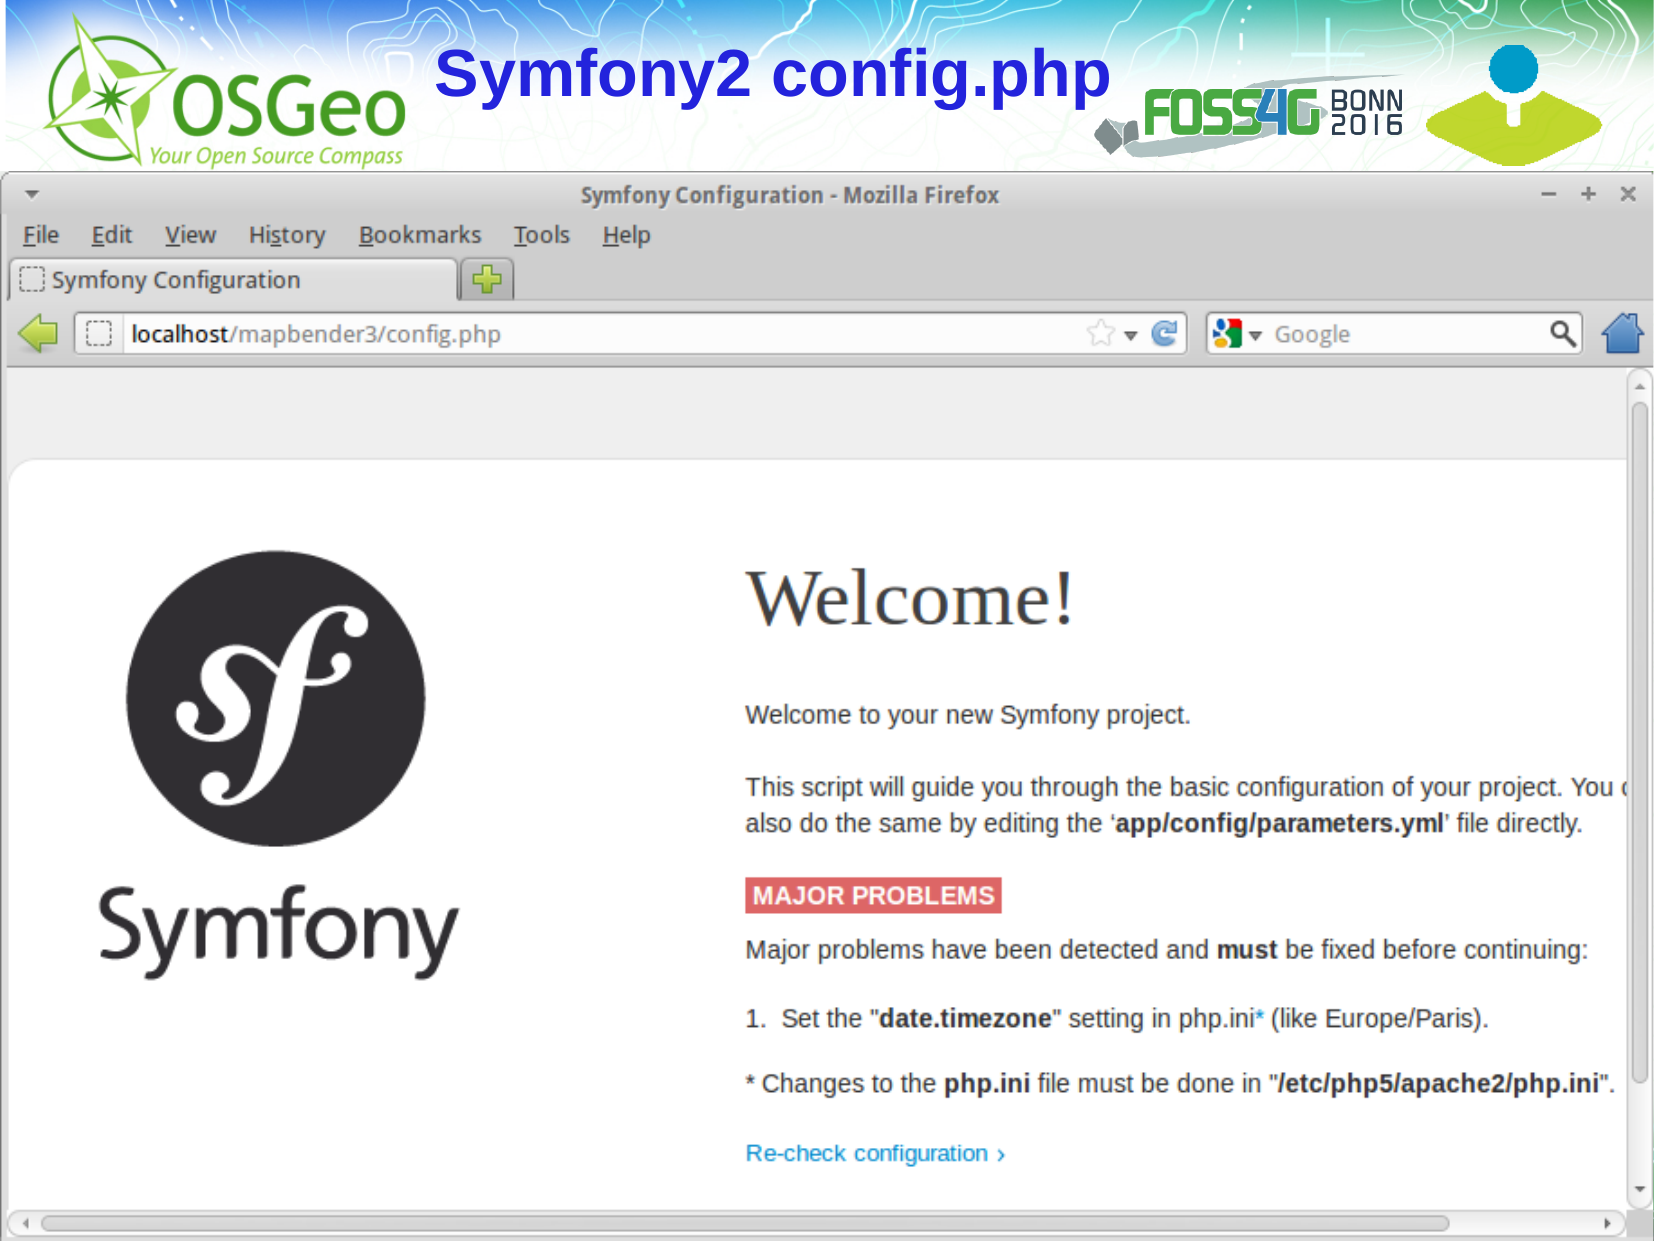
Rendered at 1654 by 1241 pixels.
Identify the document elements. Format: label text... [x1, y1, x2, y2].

title Symfony2 config.php [29, 0, 1518, 148]
picture [0, 0, 1654, 1241]
